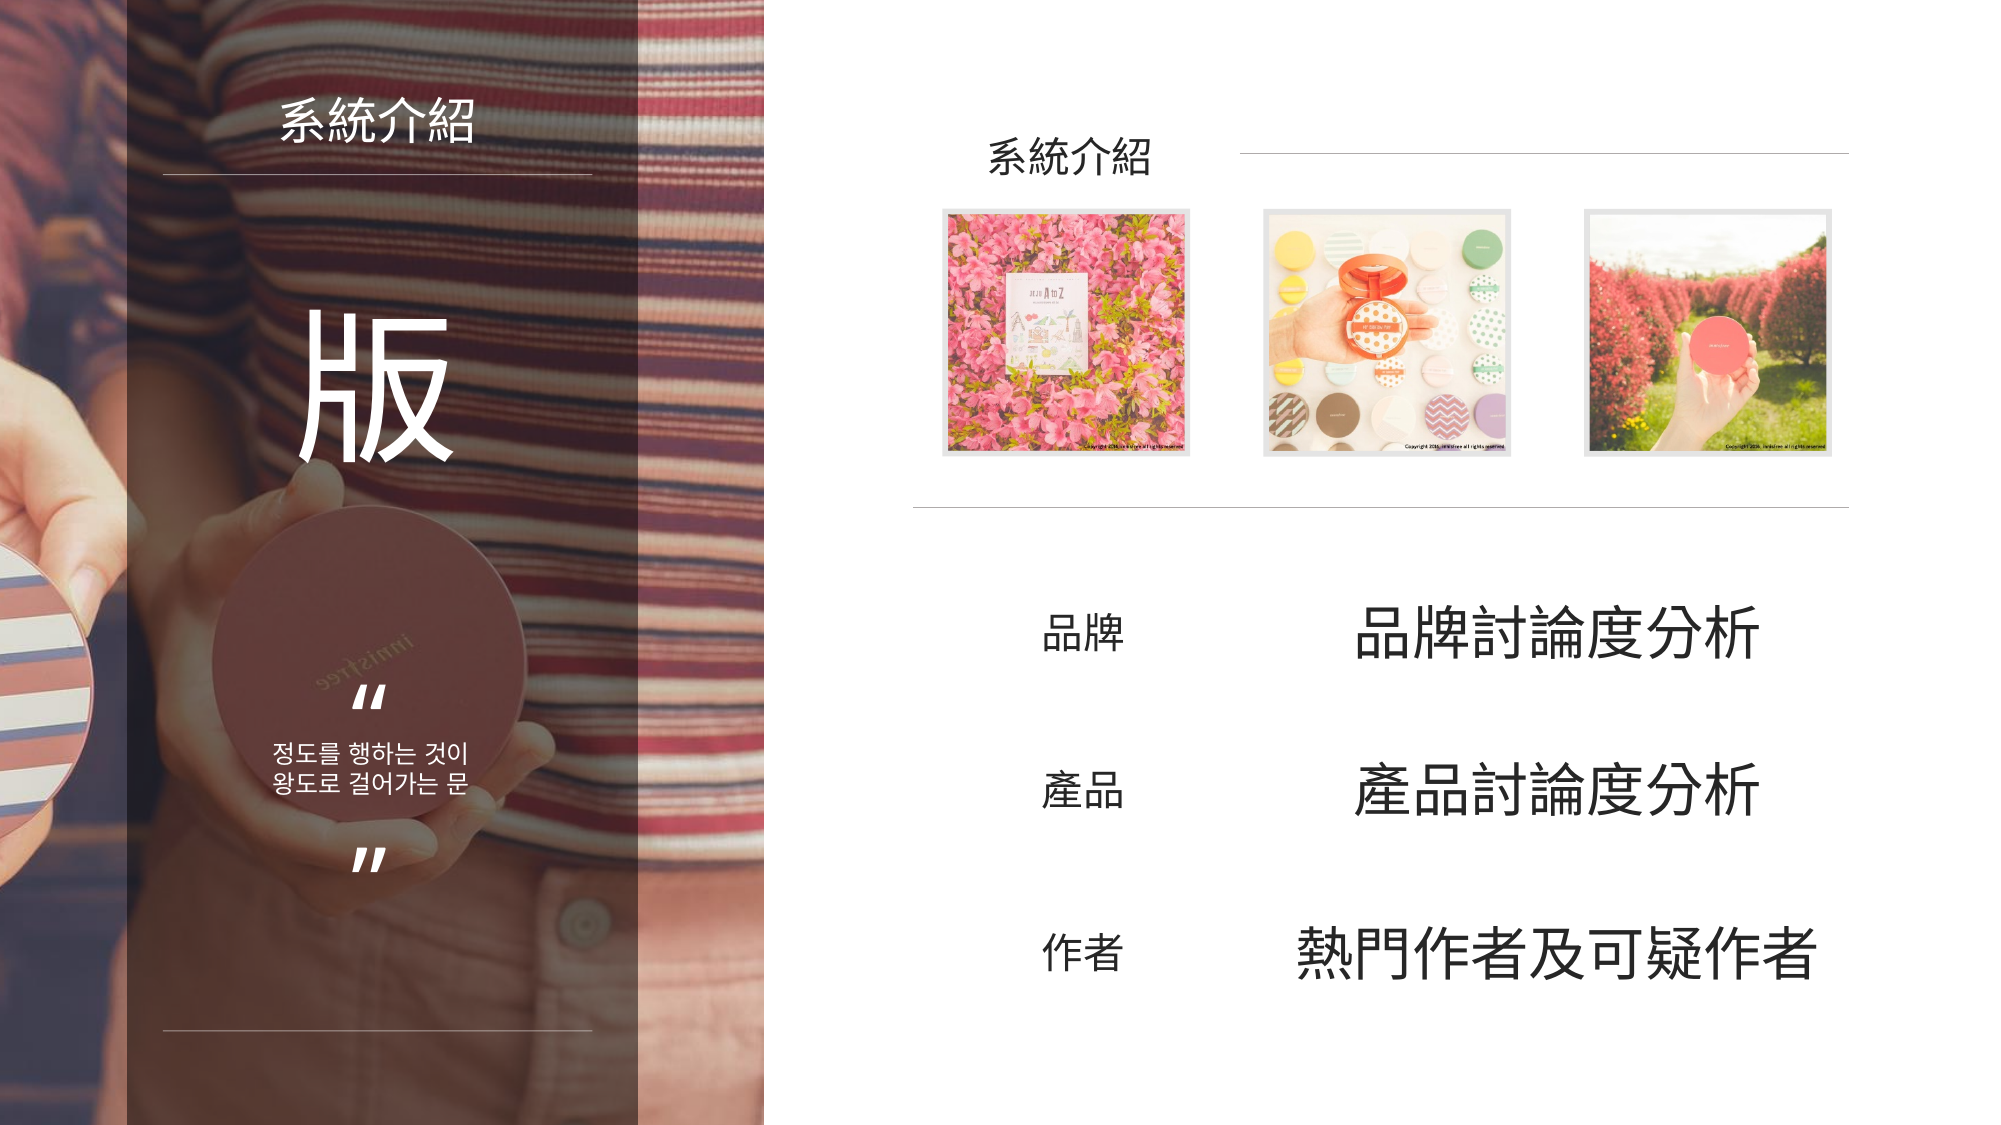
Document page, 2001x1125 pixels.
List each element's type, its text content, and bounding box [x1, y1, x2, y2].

picture [0, 0, 127, 1125]
text_box 作者 [948, 919, 1220, 986]
text_box 品牌 [948, 599, 1220, 665]
text_box 系統介紹 [900, 123, 1240, 189]
text_box “ [336, 649, 614, 786]
picture [638, 0, 764, 1125]
text_box ” [337, 812, 403, 947]
text_box 品牌討論度分析 [1231, 588, 1885, 675]
picture [948, 214, 1185, 451]
text_box 熱門作者及可疑作者 [1231, 909, 1885, 996]
text_box 產品討論度分析 [1231, 746, 1885, 832]
text_box 版 [151, 275, 600, 493]
text_box 정도를 행하는 것이 왕도로 걸어가는 문 [193, 731, 550, 808]
picture [1269, 214, 1506, 451]
text_box [127, 0, 638, 1125]
text_box 產品 [948, 756, 1220, 822]
text_box 系統介紹 [229, 82, 526, 158]
picture [1589, 214, 1827, 451]
